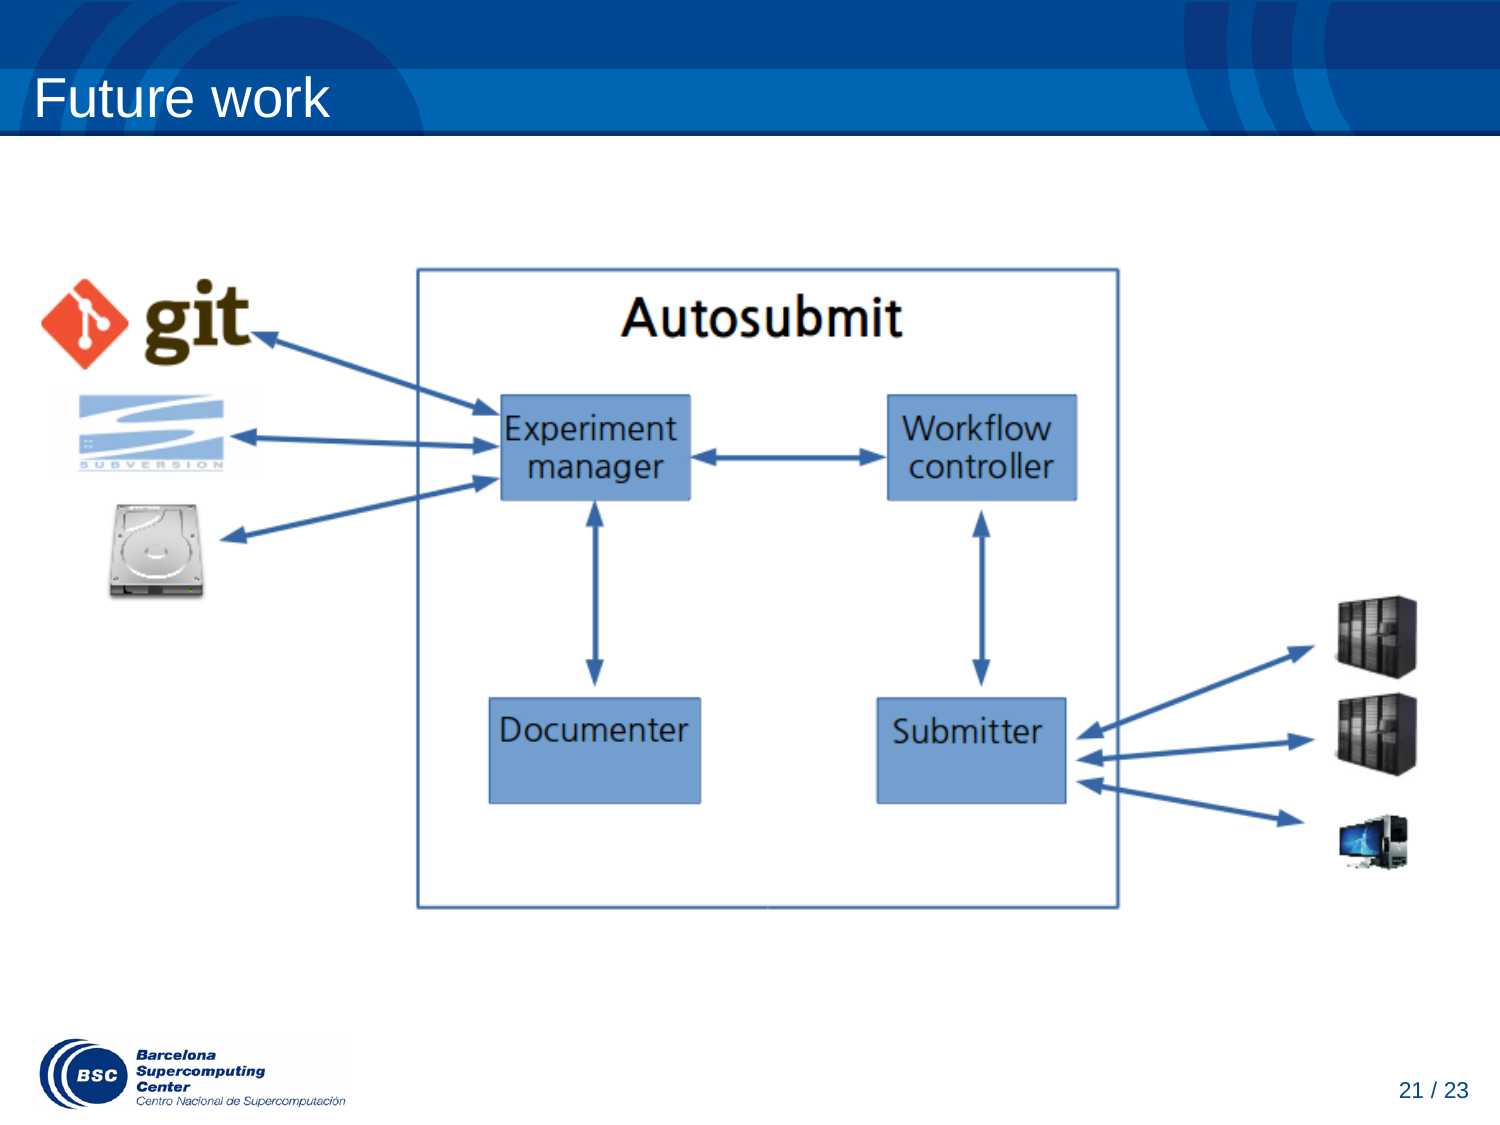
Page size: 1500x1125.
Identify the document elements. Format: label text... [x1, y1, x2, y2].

text_box <number> / 23 [1364, 1042, 1484, 1111]
picture [35, 220, 1465, 923]
picture [0, 0, 1500, 136]
picture [37, 1035, 347, 1111]
text_box Future work [17, 65, 924, 130]
